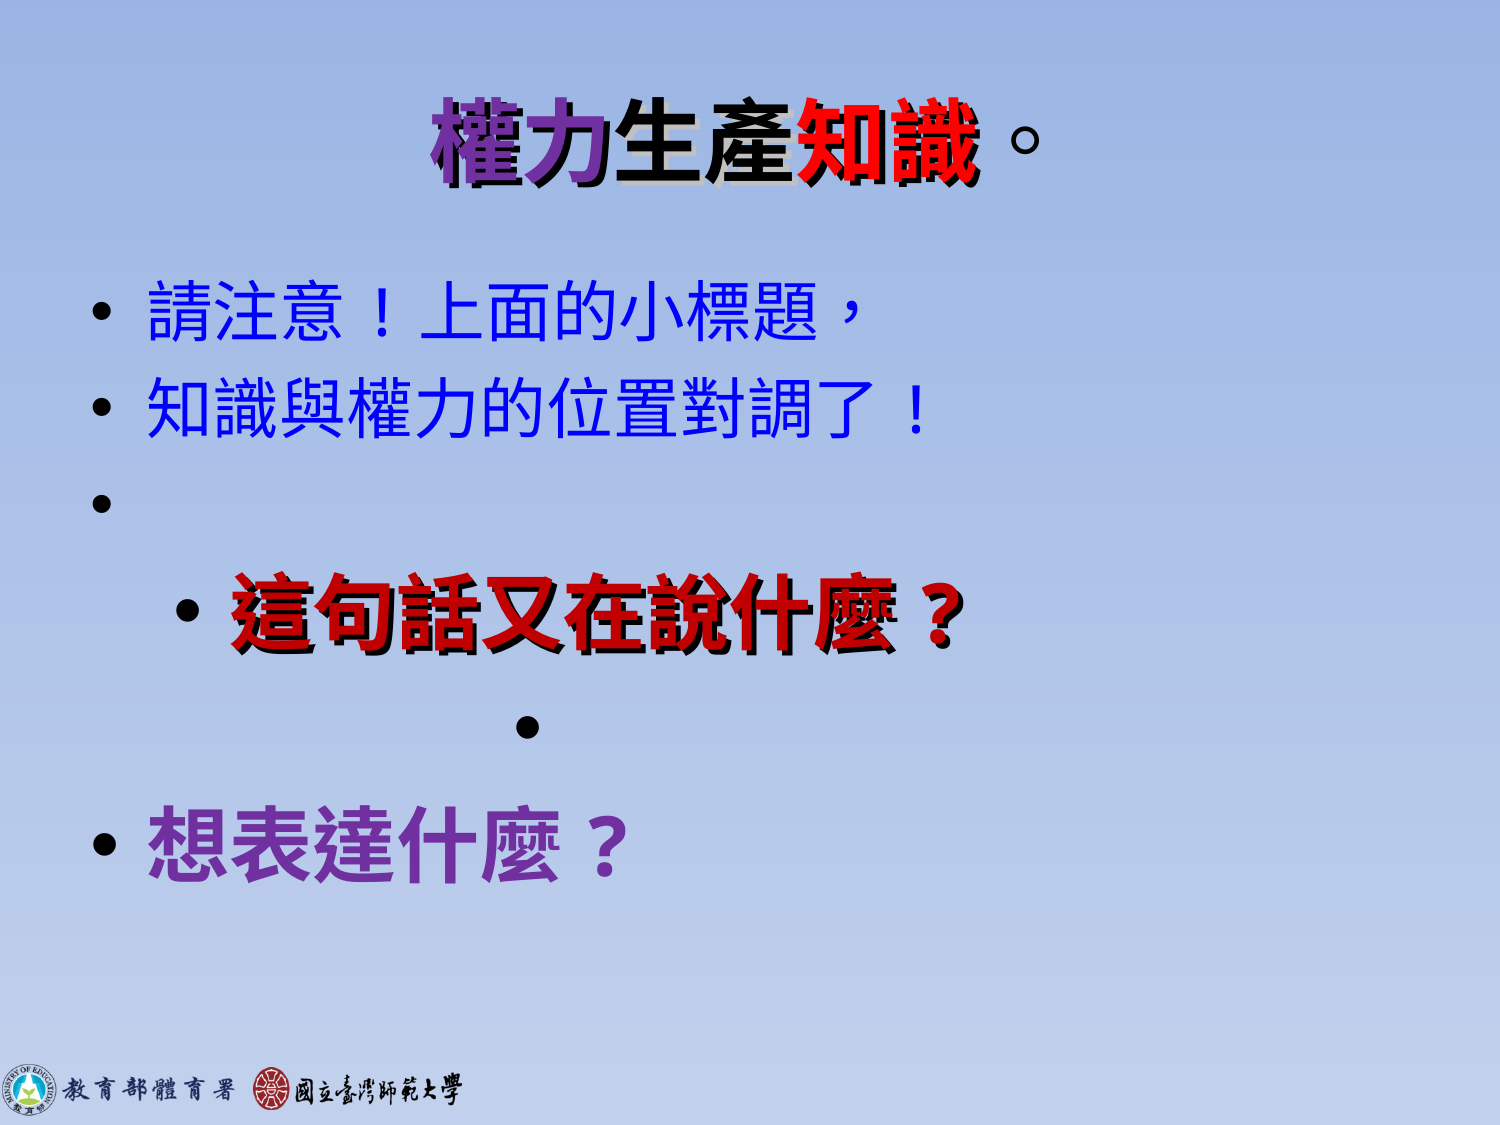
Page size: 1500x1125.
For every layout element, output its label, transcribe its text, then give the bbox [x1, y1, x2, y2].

list 請注意!上面的小標題， 知識與權力的位置對調了! 這句話又在說什麼? 想表達什麼? [75, 262, 1426, 1005]
title 權力生產知識。 [75, 45, 1426, 233]
